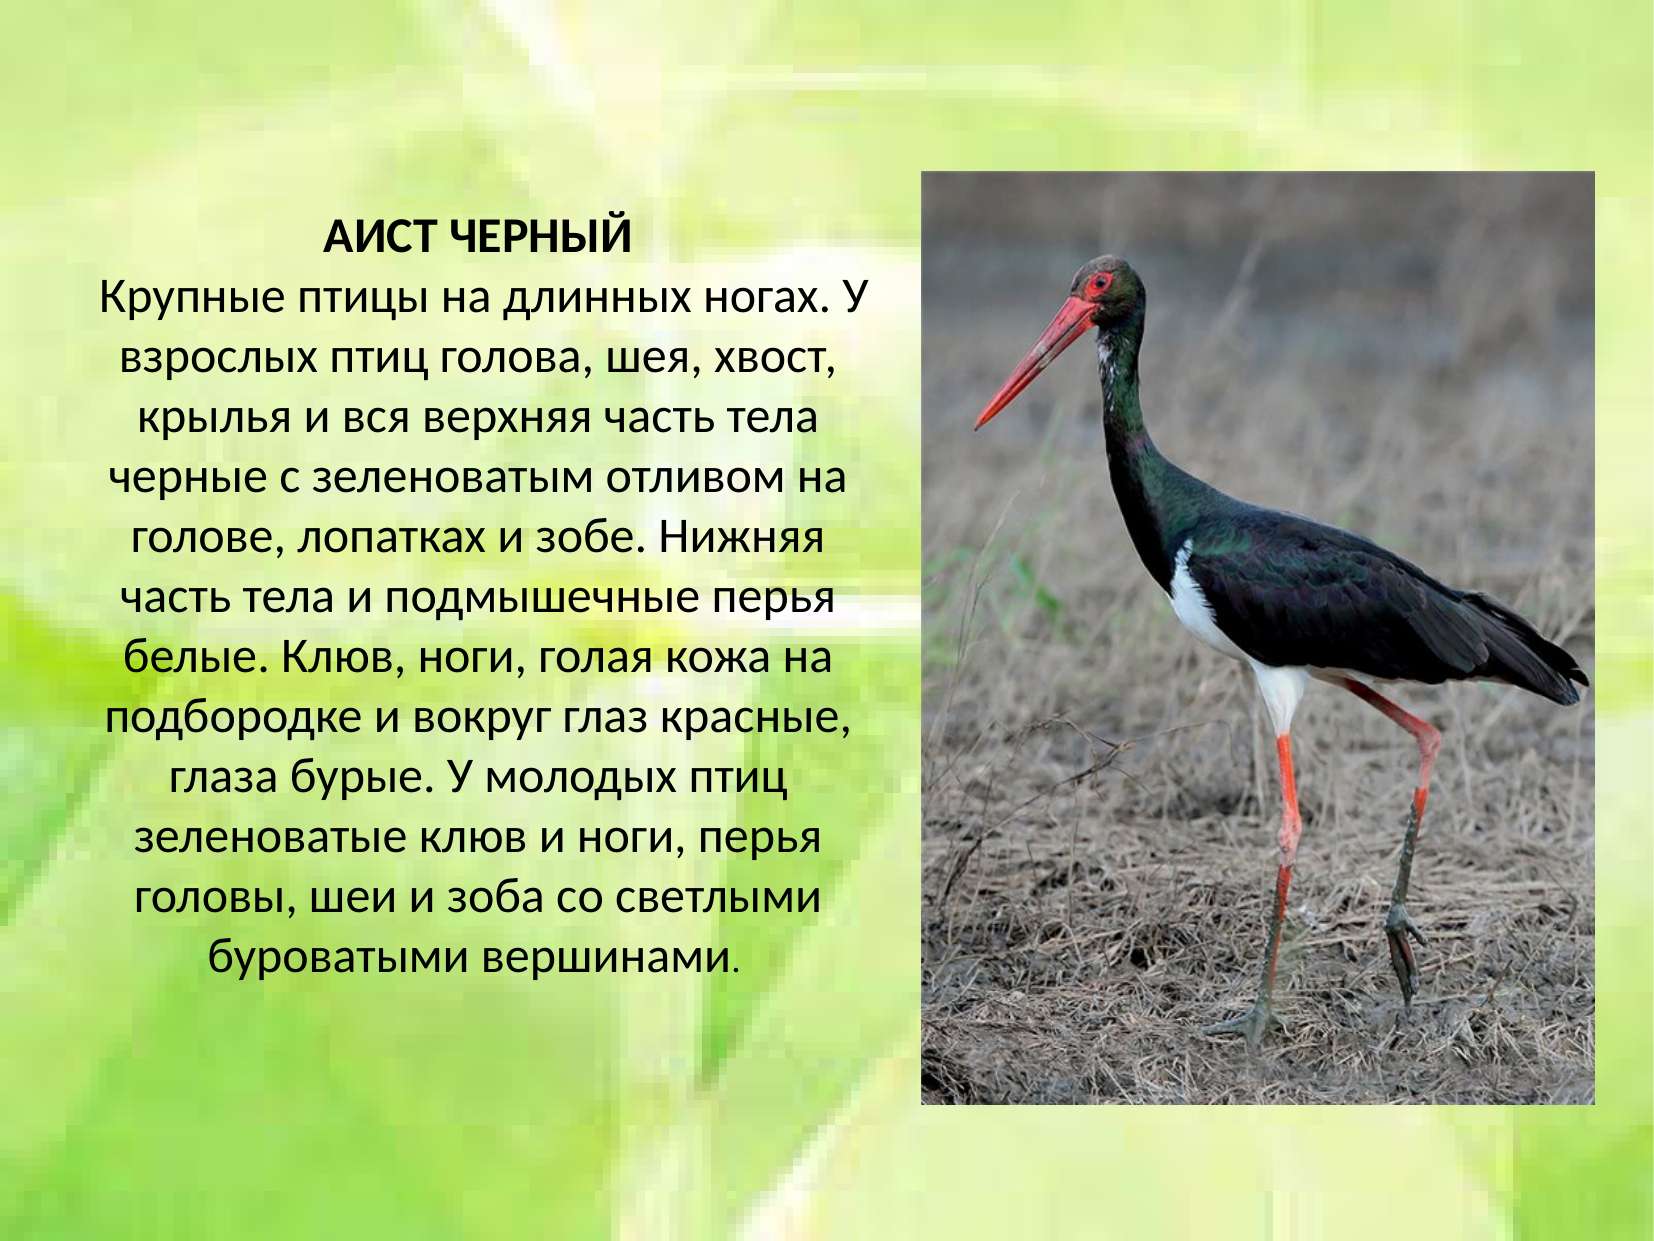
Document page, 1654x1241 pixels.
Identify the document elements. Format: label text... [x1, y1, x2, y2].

text_box АИСТ ЧЕРНЫЙ Крупные птицы на длинных ногах. У взрослых птиц голова, шея, хвост, крылья и вся верхняя часть тела черные с зеленоватым отливом на голове, лопатках и зобе. Нижняя часть тела и подмышечные перья белые. Клюв, ноги, голая кожа на подбородке и вокруг глаз красные, глаза бурые. У молодых птиц зеленоватые клюв и ноги, перья головы, шеи и зоба со светлыми буроватыми вершинами. [71, 195, 886, 990]
picture [0, 0, 1654, 1241]
